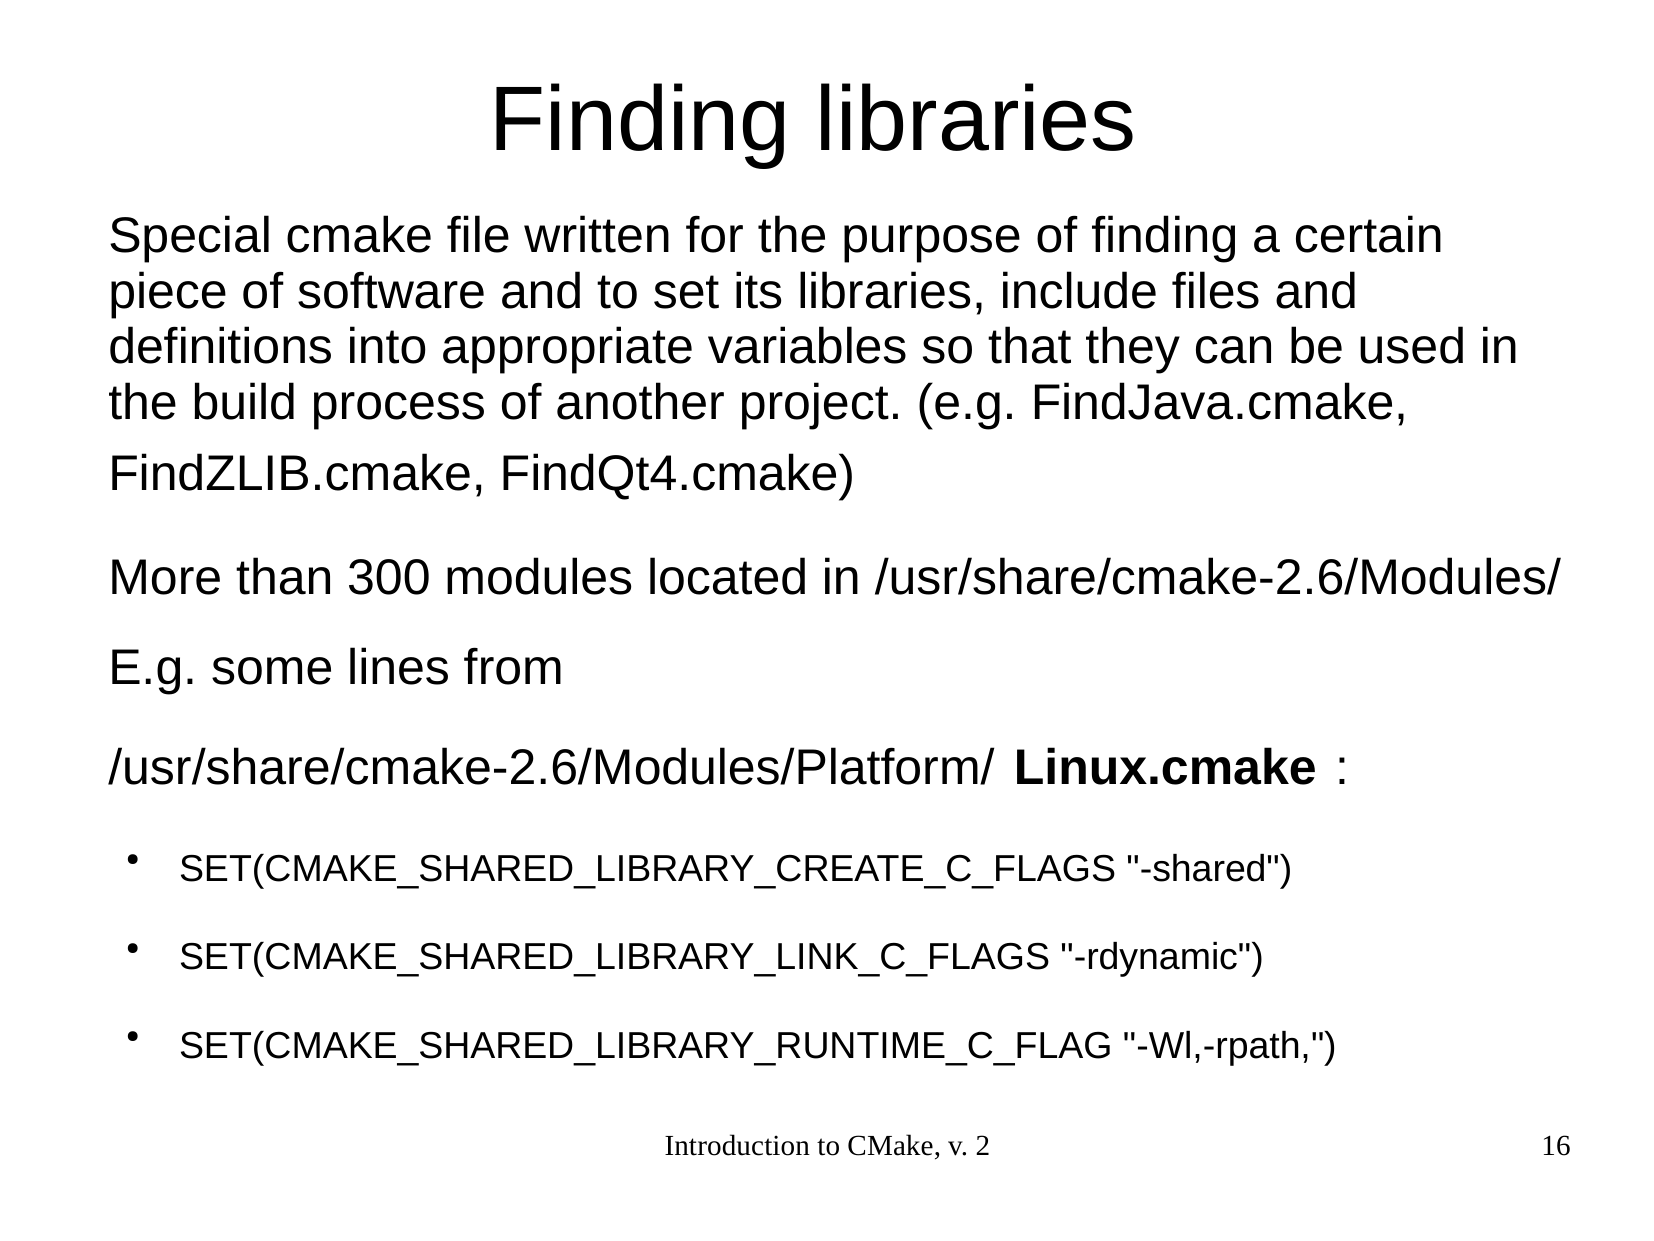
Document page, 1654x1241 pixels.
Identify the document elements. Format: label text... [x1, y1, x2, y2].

list Special cmake file written for the purpose of finding a certain piece of software and to set its libraries, include files and definitions into appropriate variables so that they can be used in the build process of another project. (e.g. FindJava.cmake, FindZLIB.cmake, FindQt4.cmake) More than 300 modules located in /usr/share/cmake-2.6/Modules/ E.g. some lines from /usr/share/cmake-2.6/Modules/Platform/ Linux.cmake : SET(CMAKE_SHARED_LIBRARY_CREATE_C_FLAGS "-shared") SET(CMAKE_SHARED_LIBRARY_LINK_C_FLAGS "-rdynamic") SET(CMAKE_SHARED_LIBRARY_RUNTIME_C_FLAG "-Wl,-rpath,") [37, 207, 1576, 1150]
title Finding libraries [82, 49, 1571, 188]
